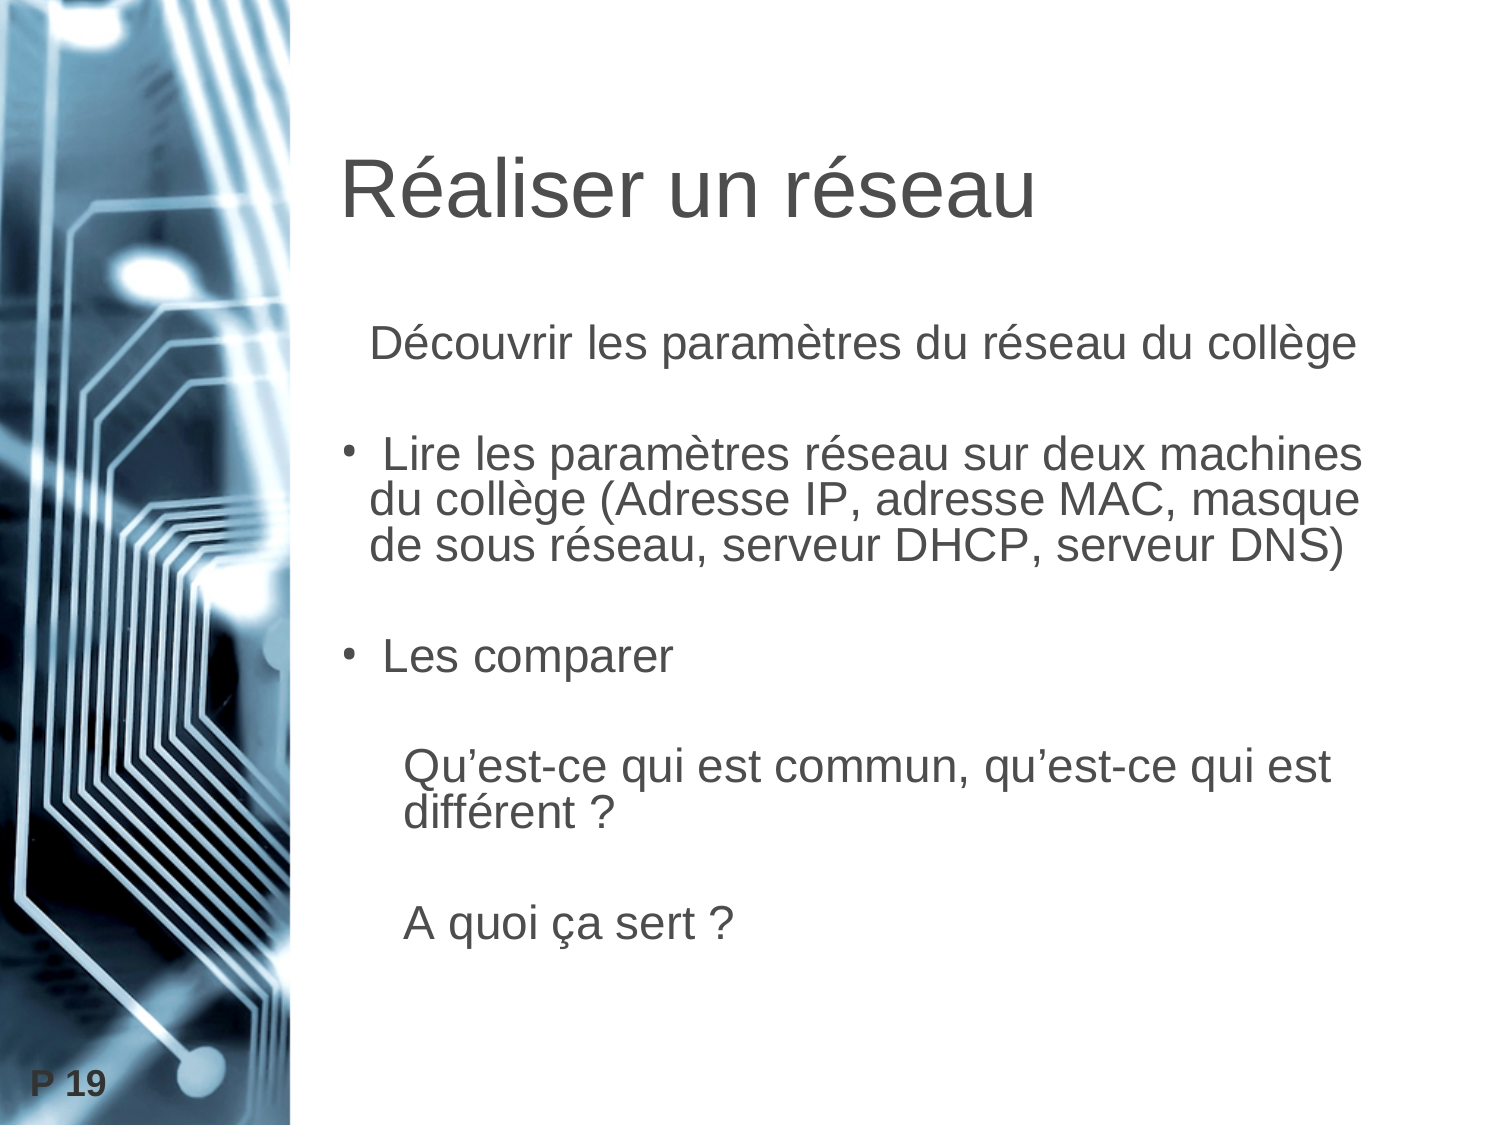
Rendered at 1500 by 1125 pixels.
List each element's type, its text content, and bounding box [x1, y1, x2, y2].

title Réaliser un réseau [324, 125, 1463, 243]
text_box Découvrir les paramètres du réseau du collège Lire les paramètres réseau sur deux machines du collège (Adresse IP, adresse MAC, masque de sous réseau, serveur DHCP, serveur DNS) Les comparer Qu’est-ce qui est commun, qu’est-ce qui est différent ? A quoi ça sert ? [325, 276, 1425, 959]
picture [0, 0, 1500, 1125]
